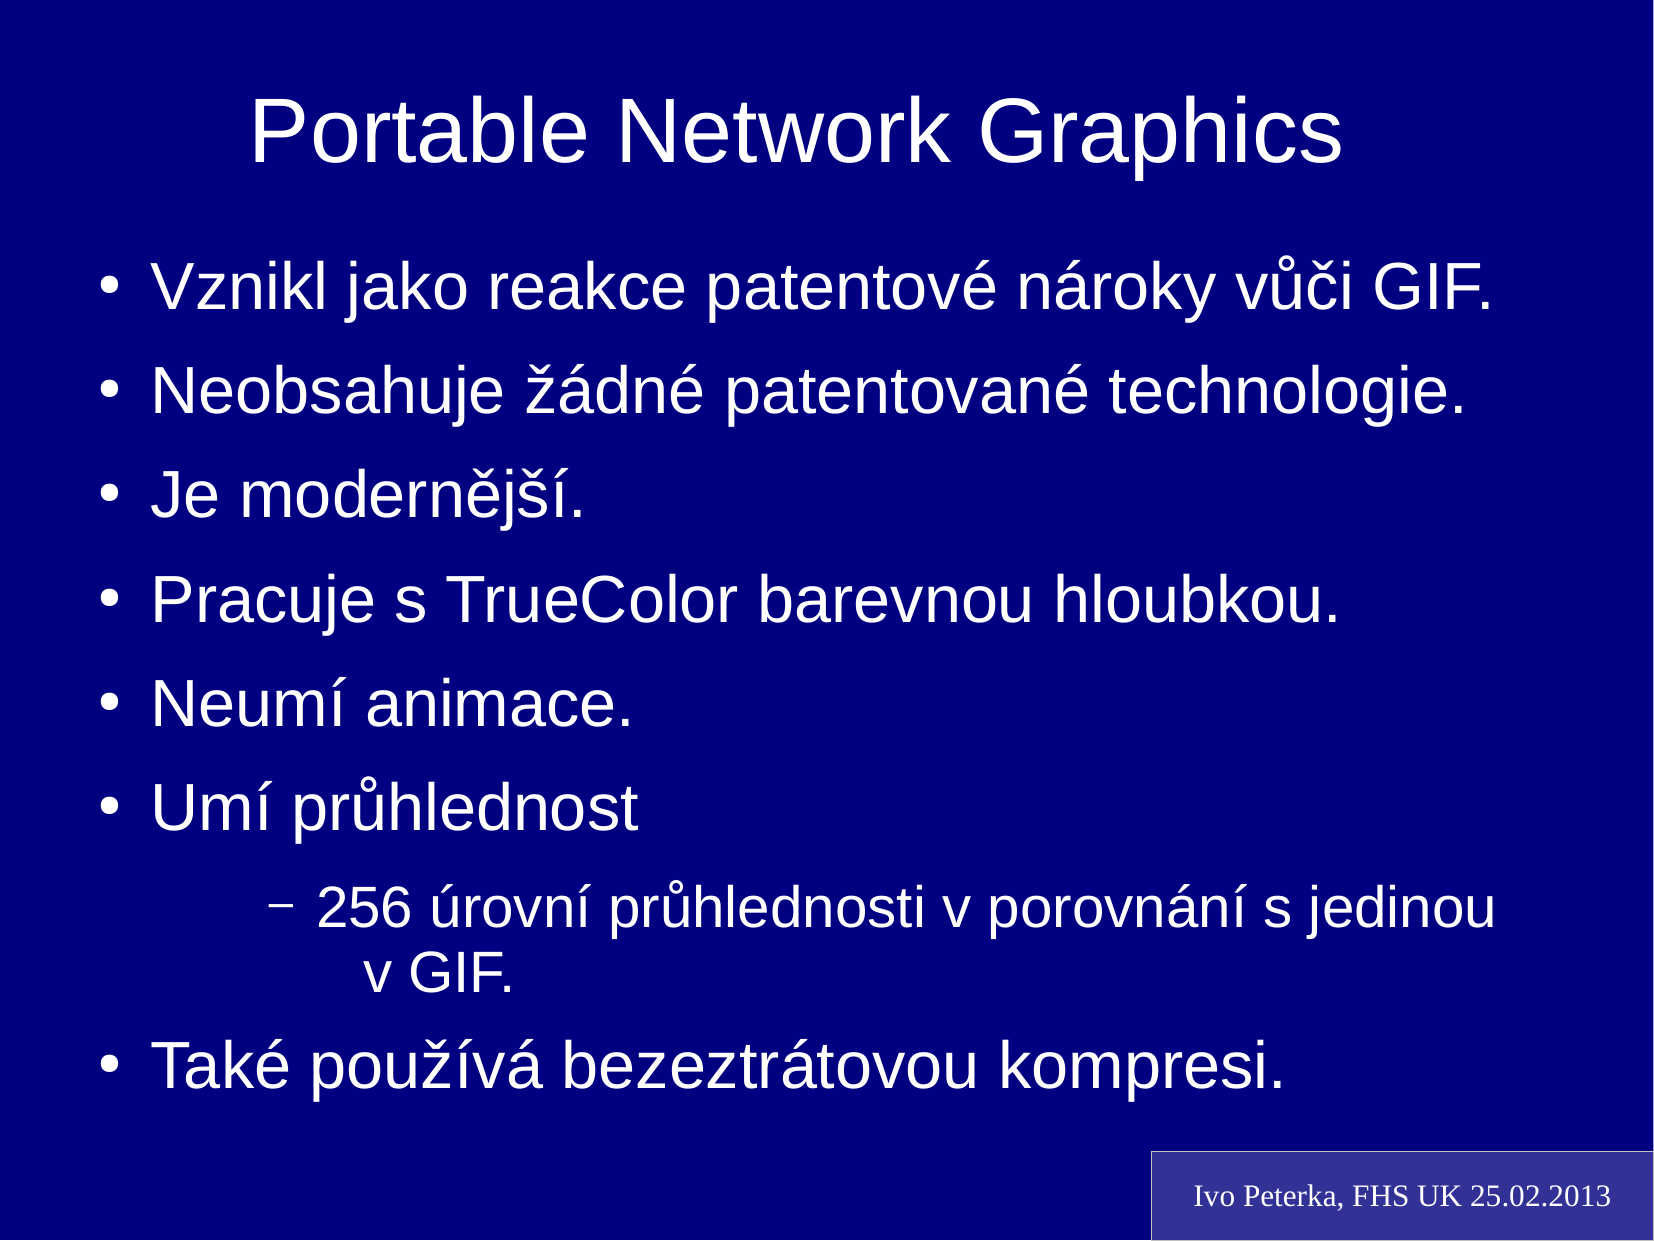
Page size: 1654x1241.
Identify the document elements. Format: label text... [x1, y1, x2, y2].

title Portable Network Graphics [79, 42, 1515, 220]
list Vznikl jako reakce patentové nároky vůči GIF. Neobsahuje žádné patentované technologie. Je modernější. Pracuje s TrueColor barevnou hloubkou. Neumí animace. Umí průhlednost 256 úrovní průhlednosti v porovnání s jedinou v GIF. Také používá bezeztrátovou kompresi. [79, 248, 1515, 1103]
